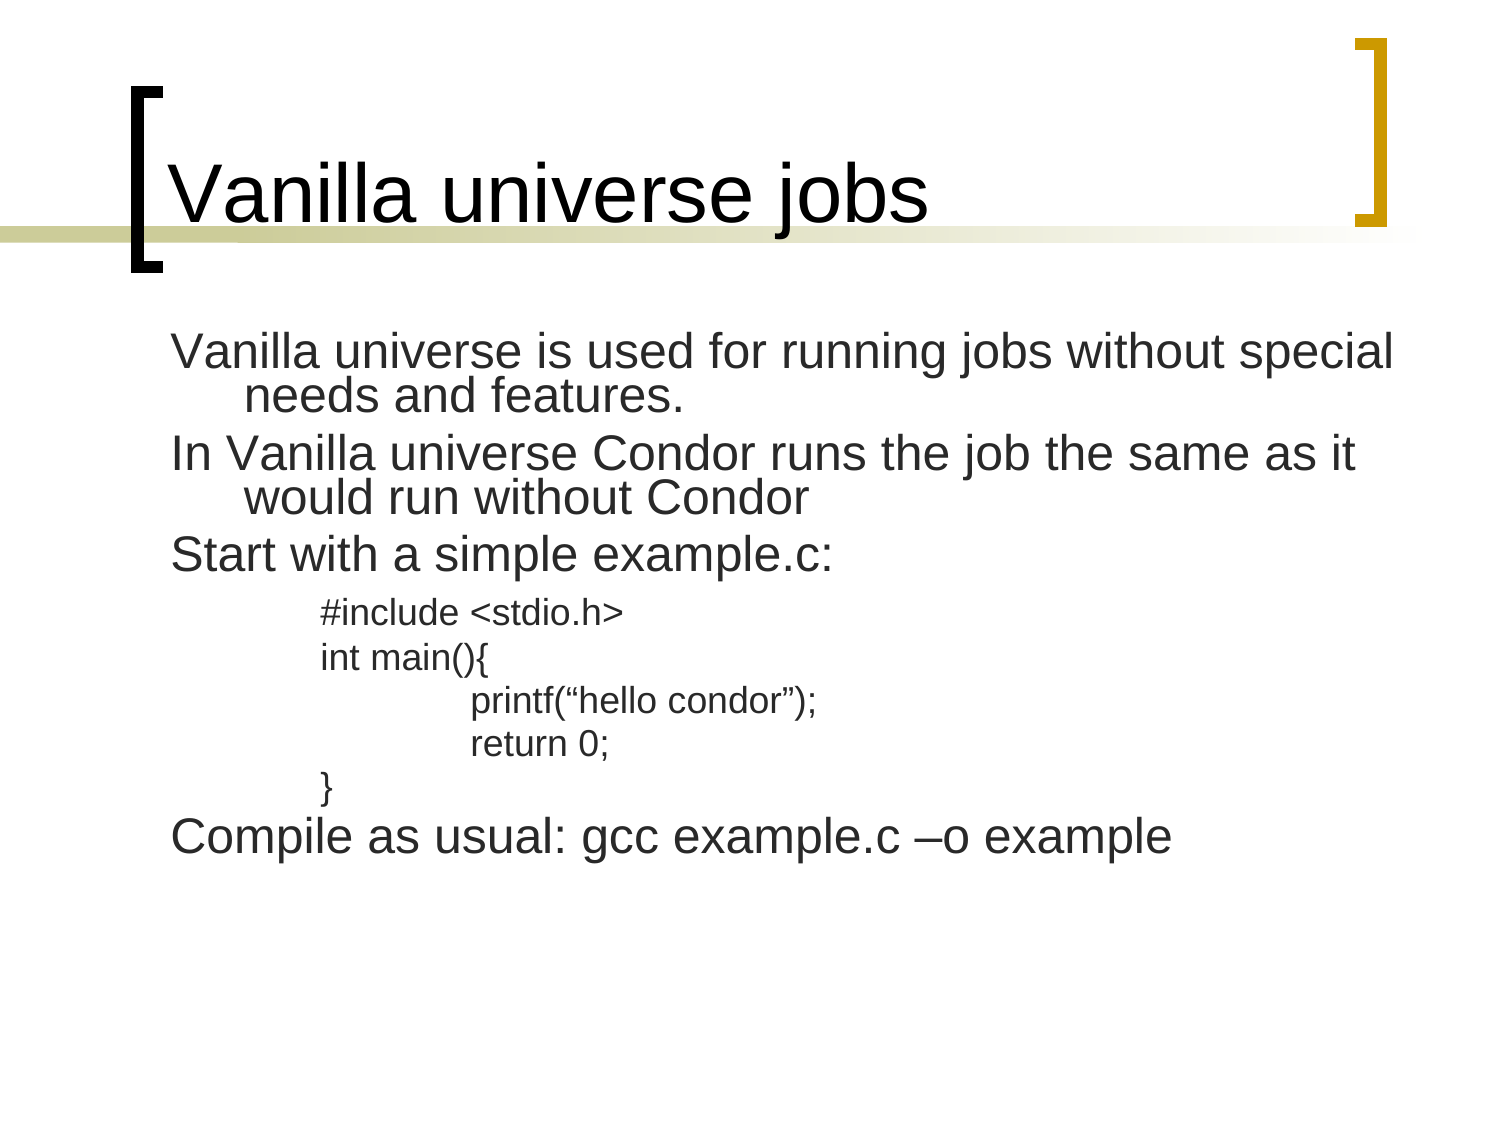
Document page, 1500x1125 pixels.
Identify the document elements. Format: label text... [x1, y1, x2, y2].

list Vanilla universe is used for running jobs without special needs and features. In Vanilla universe Condor runs the job the same as it would run without Condor Start with a simple example.c: #include <stdio.h> int main(){ printf(“hello condor”); return 0; } Compile as usual: gcc example.c –o example [155, 324, 1413, 1001]
title Vanilla universe jobs [152, 15, 1328, 248]
